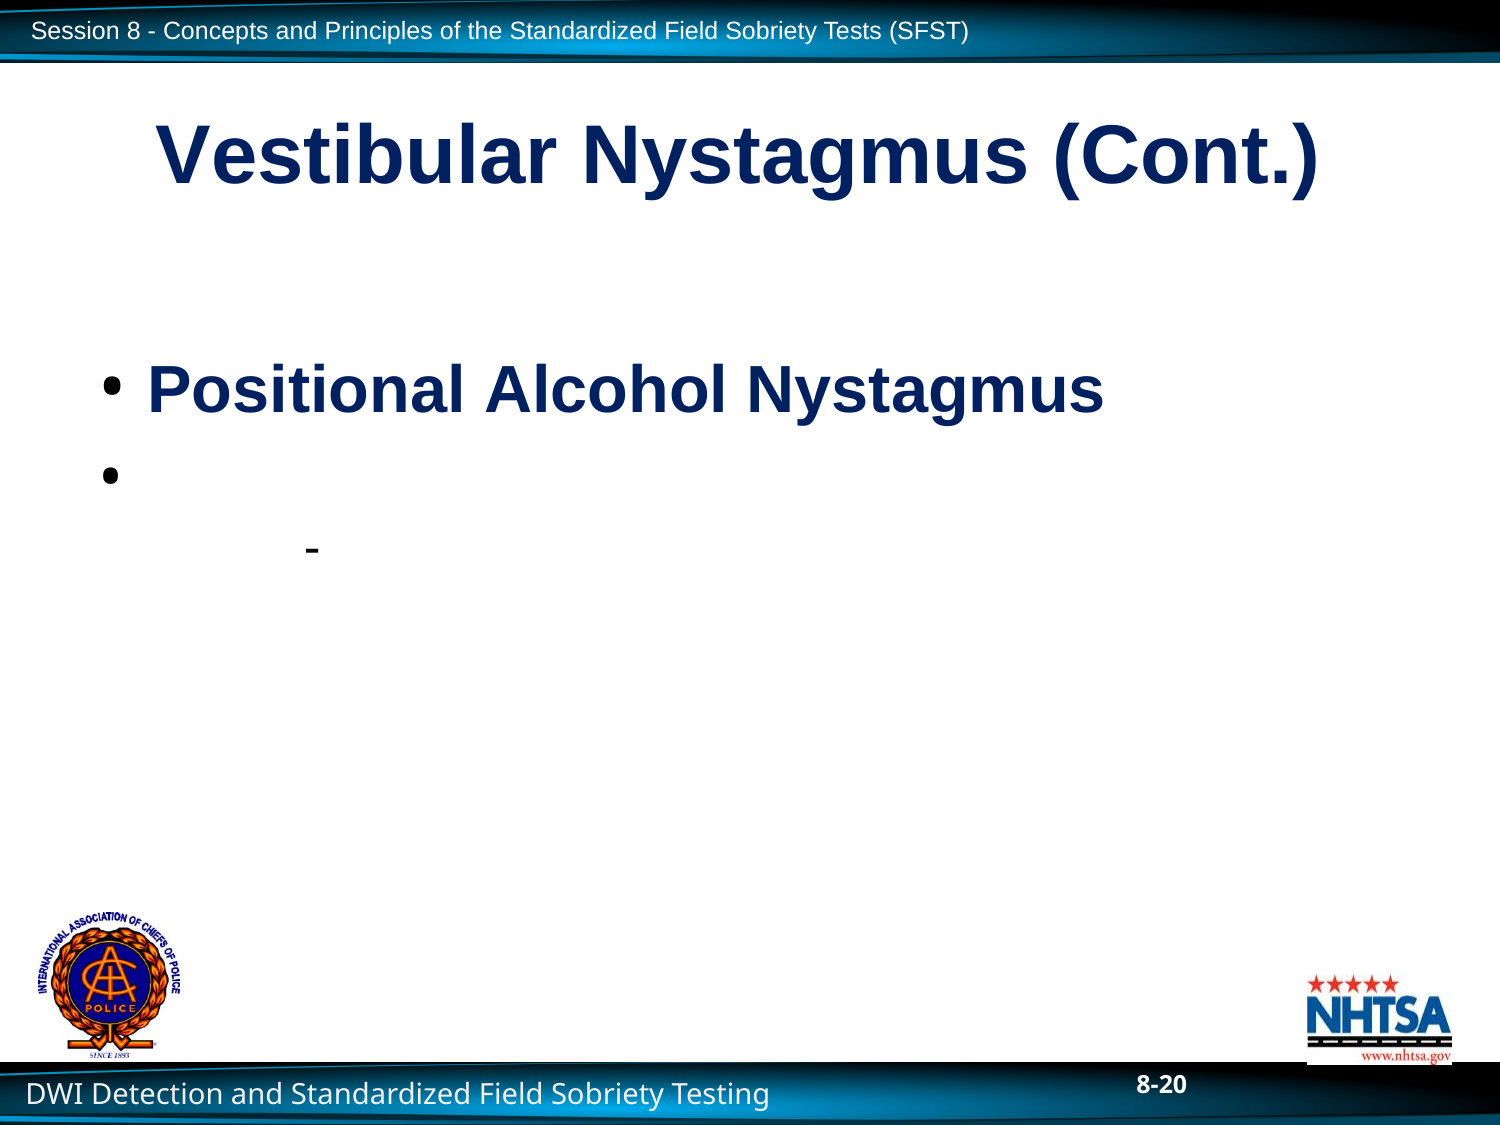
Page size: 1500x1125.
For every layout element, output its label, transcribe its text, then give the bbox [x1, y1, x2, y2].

list Positional Alcohol Nystagmus [98, 348, 1407, 582]
title Vestibular Nystagmus (Cont.) [50, 87, 1451, 213]
slide_number 8-20 [1121, 1055, 1472, 1116]
